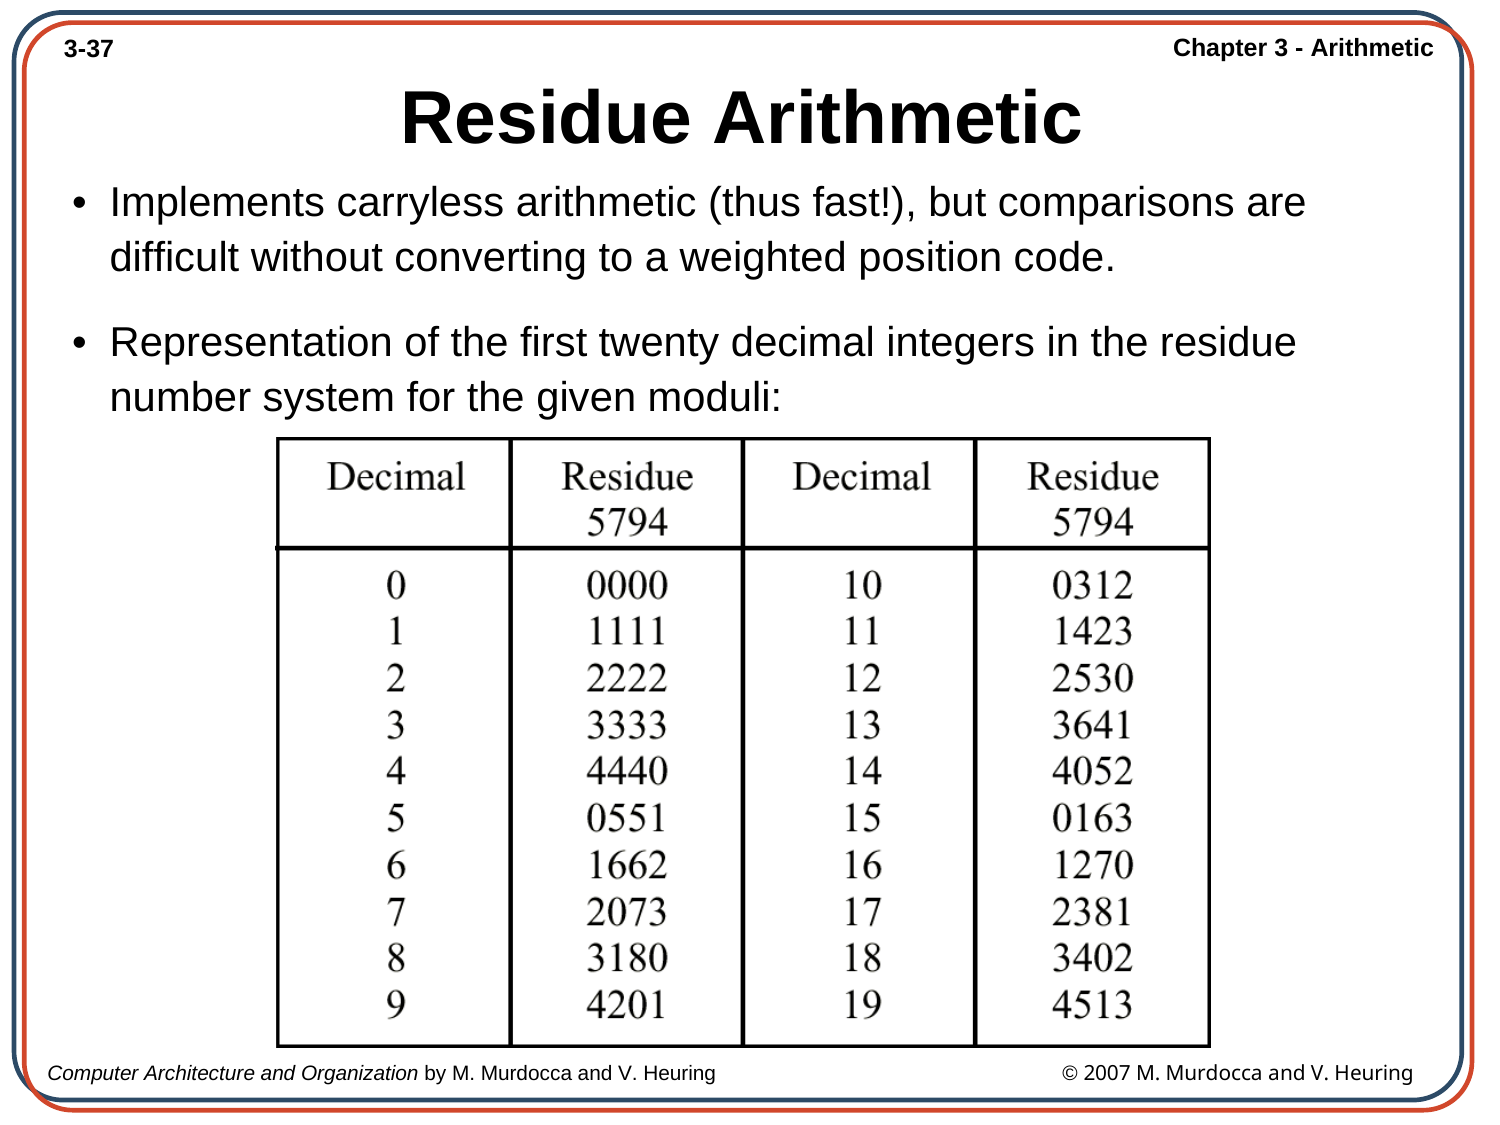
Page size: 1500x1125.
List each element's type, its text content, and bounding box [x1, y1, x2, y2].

picture [275, 437, 1211, 1048]
text_box • Implements carryless arithmetic (thus fast!), but comparisons are difficult without converting to a weighted position code. • Representation of the first twenty decimal integers in the residue number system for the given moduli: [37, 162, 1413, 438]
title Residue Arithmetic [37, 75, 1447, 163]
